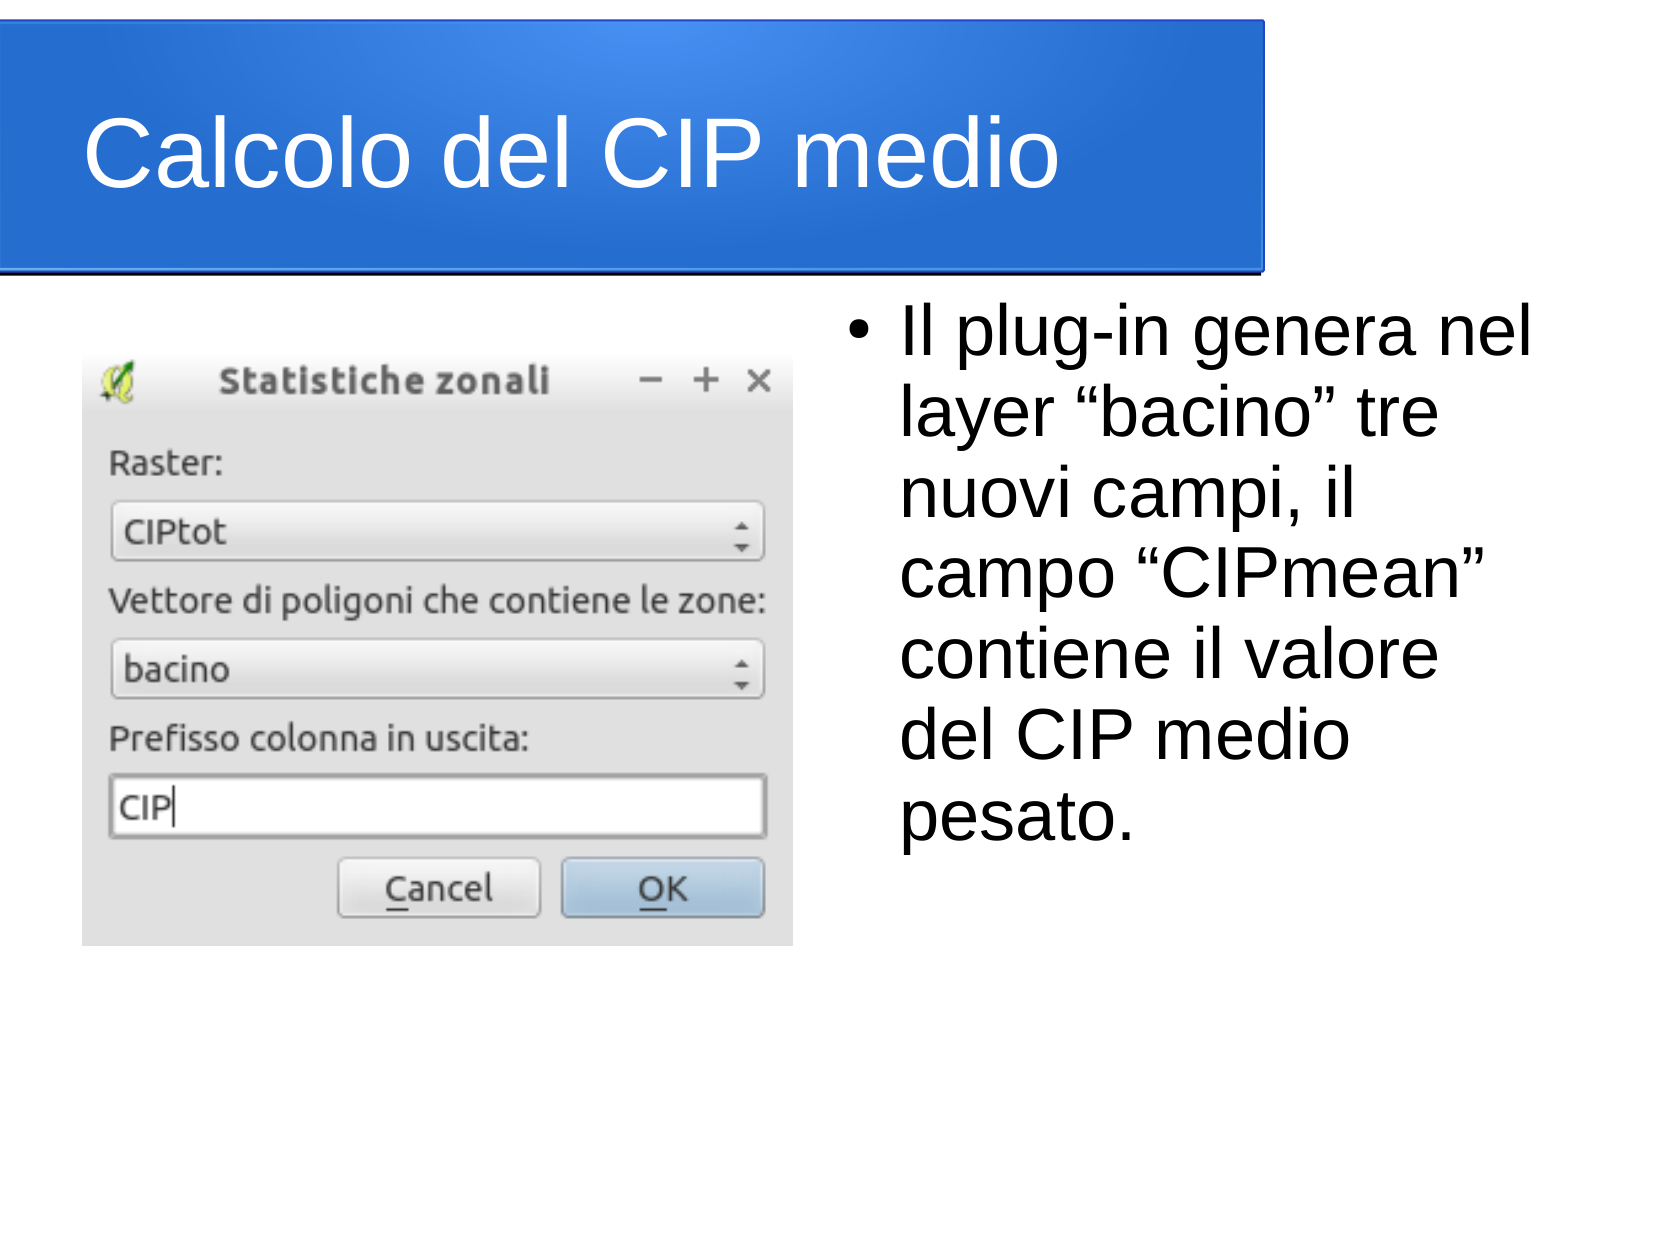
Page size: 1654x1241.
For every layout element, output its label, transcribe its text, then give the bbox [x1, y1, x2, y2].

list Il plug-in genera nel layer “bacino” tre nuovi campi, il campo “CIPmean” contiene il valore del CIP medio pesato. [828, 290, 1539, 1010]
picture [82, 353, 793, 946]
title Calcolo del CIP medio [82, 49, 1250, 257]
